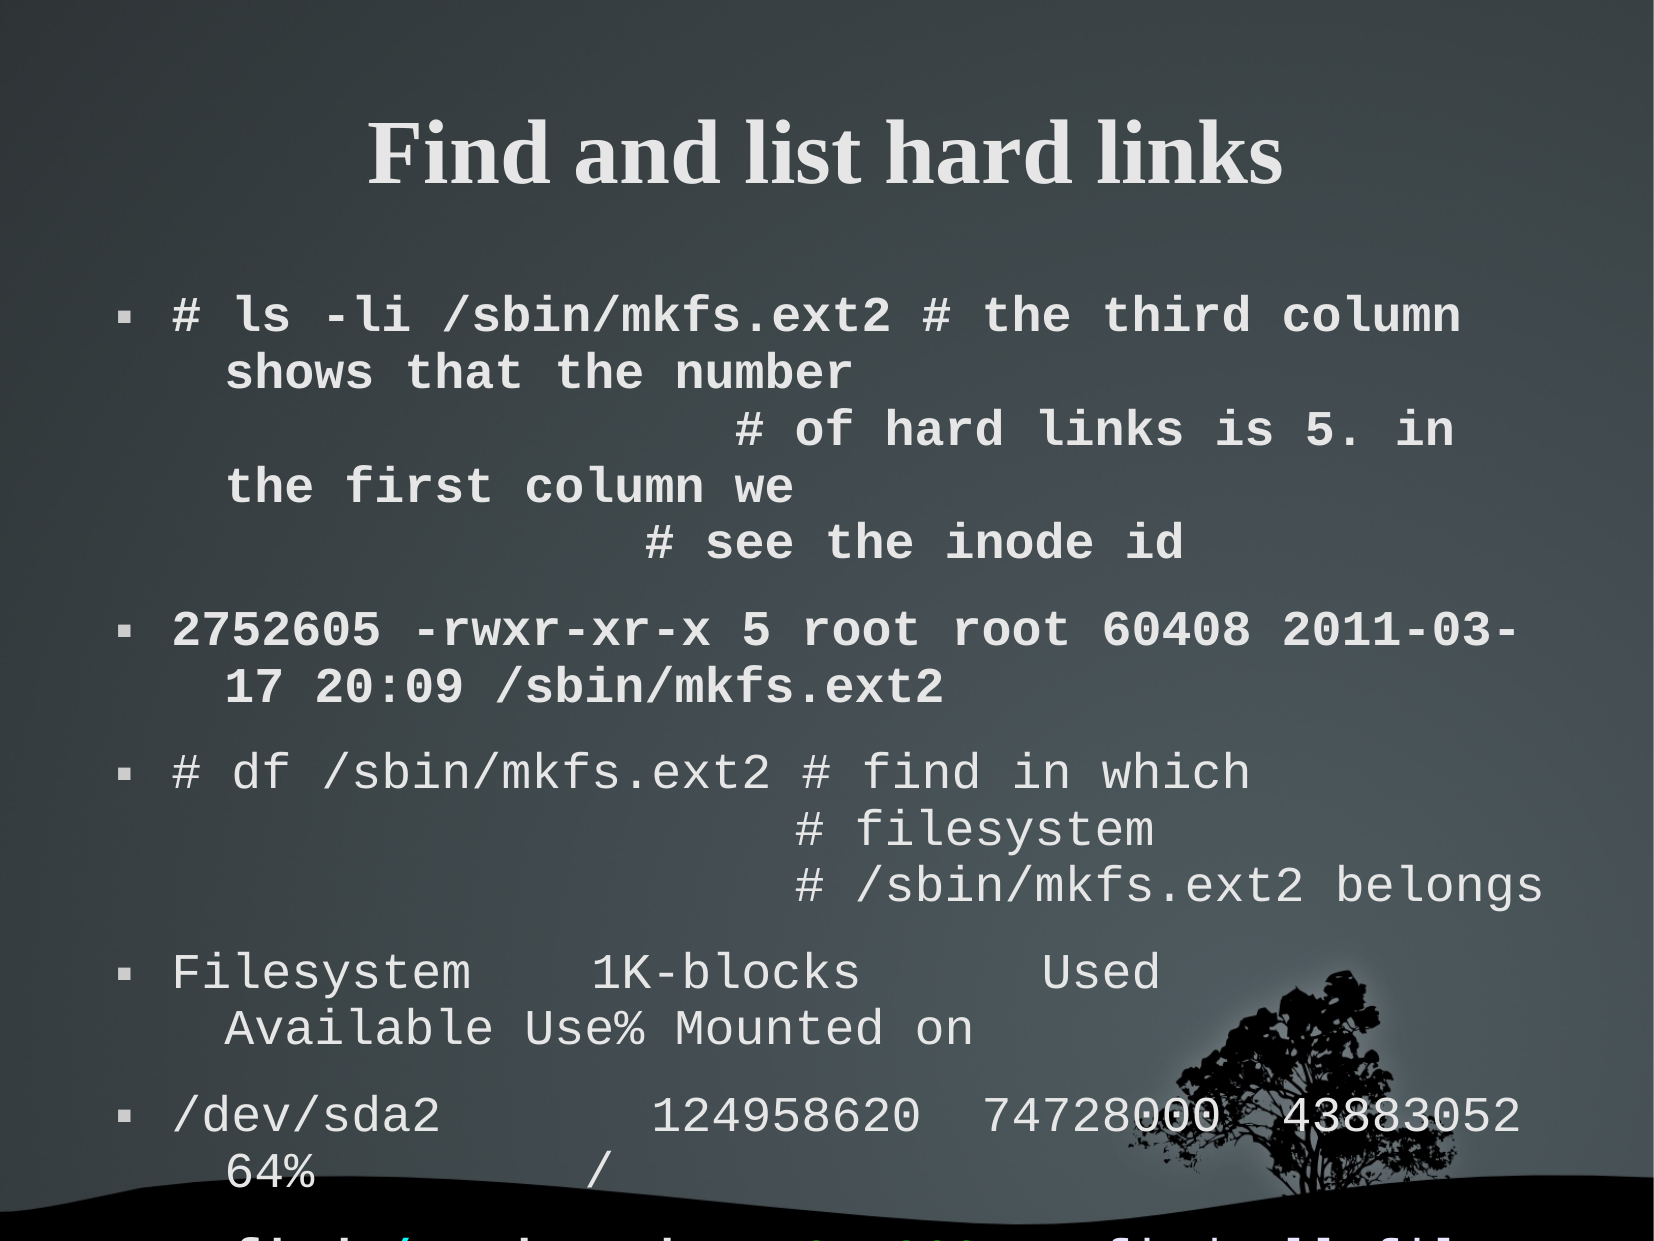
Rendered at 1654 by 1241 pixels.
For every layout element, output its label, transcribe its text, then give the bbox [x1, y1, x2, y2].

title Find and list hard links [82, 49, 1571, 257]
list # ls -li /sbin/mkfs.ext2 # the third column shows that the number # of hard links is 5. in the first column we # see the inode id 2752605 -rwxr-xr-x 5 root root 60408 2011-03-17 20:09 /sbin/mkfs.ext2 # df /sbin/mkfs.ext2 # find in which # filesystem # /sbin/mkfs.ext2 belongs Filesystem 1K-blocks Used Available Use% Mounted on /dev/sda2 124958620 74728000 43883052 64% / # find / -xdev -inum 2752605 # find all file names with inode=2752605. The -xdev option forces find to look only the the root filesystem (/) [82, 290, 1571, 1226]
picture [0, 0, 1654, 1241]
